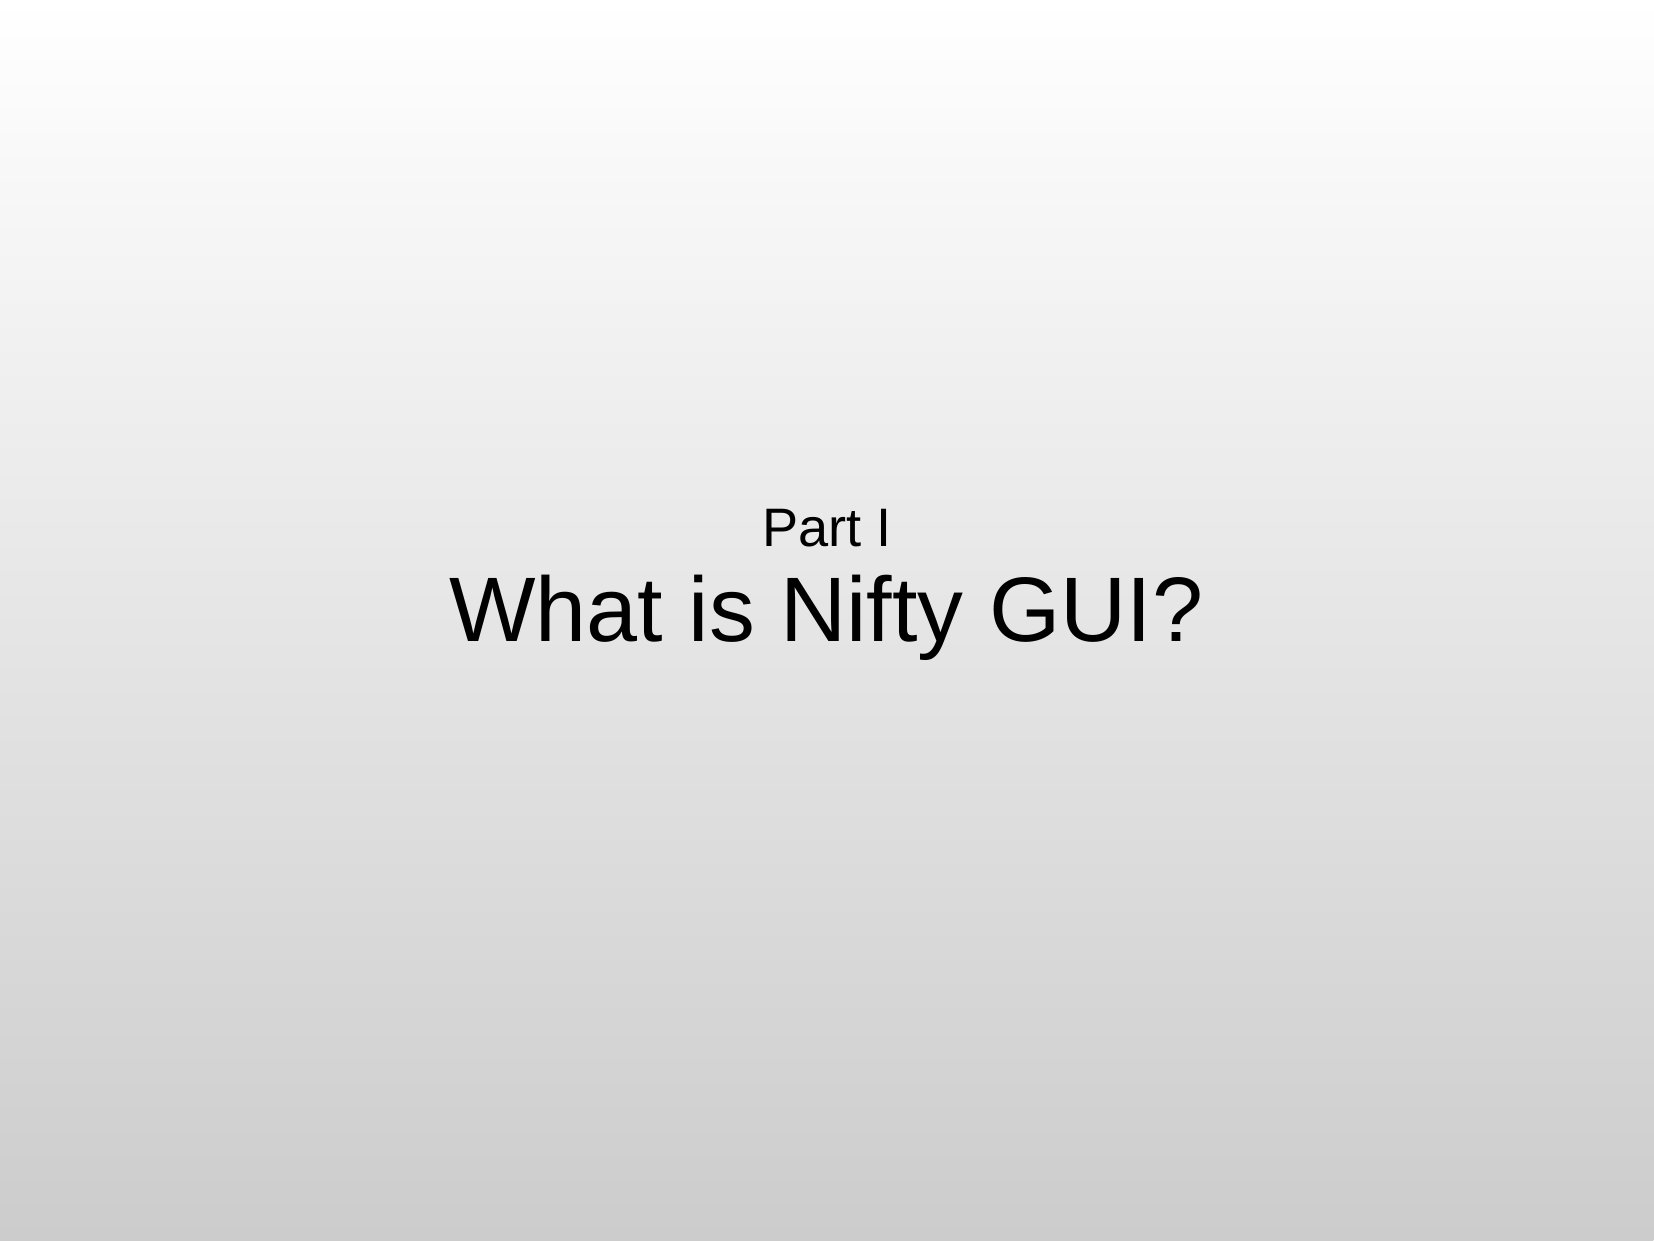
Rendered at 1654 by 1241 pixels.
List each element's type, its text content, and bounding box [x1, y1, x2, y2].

subtitle Part I What is Nifty GUI? [82, 49, 1571, 1109]
